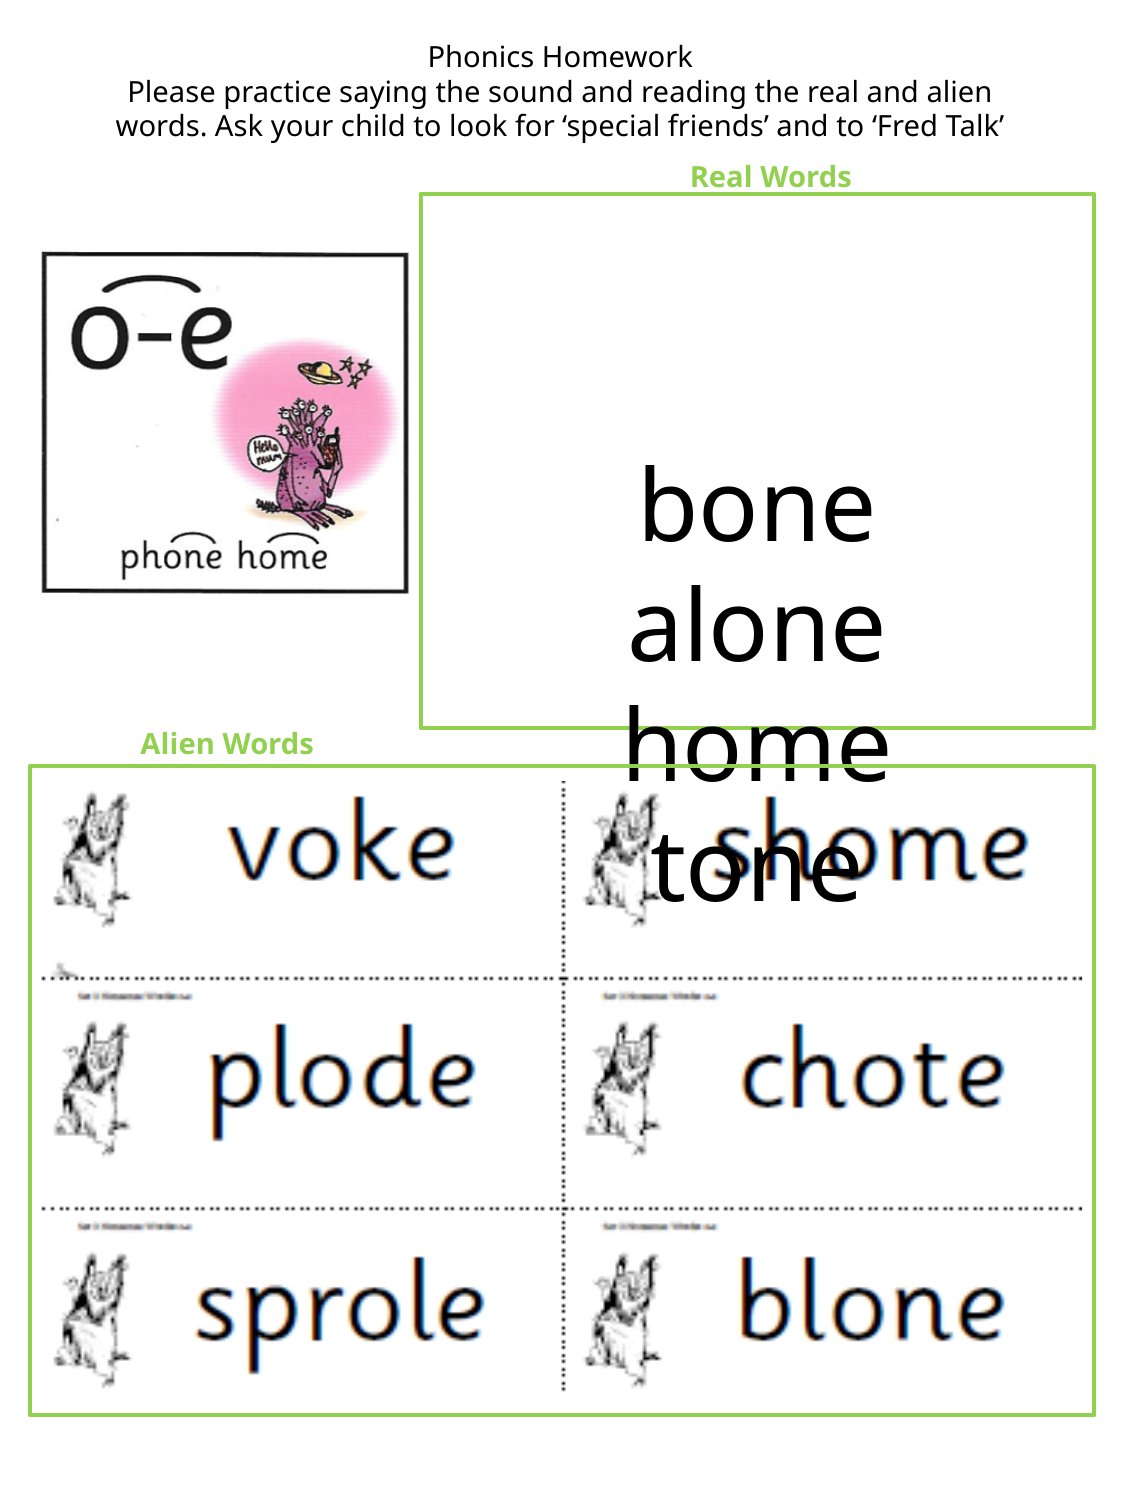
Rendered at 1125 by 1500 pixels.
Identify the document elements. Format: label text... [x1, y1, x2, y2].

text_box Alien Words [125, 717, 368, 804]
text_box Phonics Homework Please practice saying the sound and reading the real and alien words. Ask your child to look for ‘special friends’ and to ‘Fred Talk’ [90, 30, 1031, 116]
picture [40, 781, 1083, 1394]
text_box Real Words [674, 150, 917, 237]
picture [41, 247, 410, 598]
text_box bone alone home tone [421, 194, 1094, 728]
